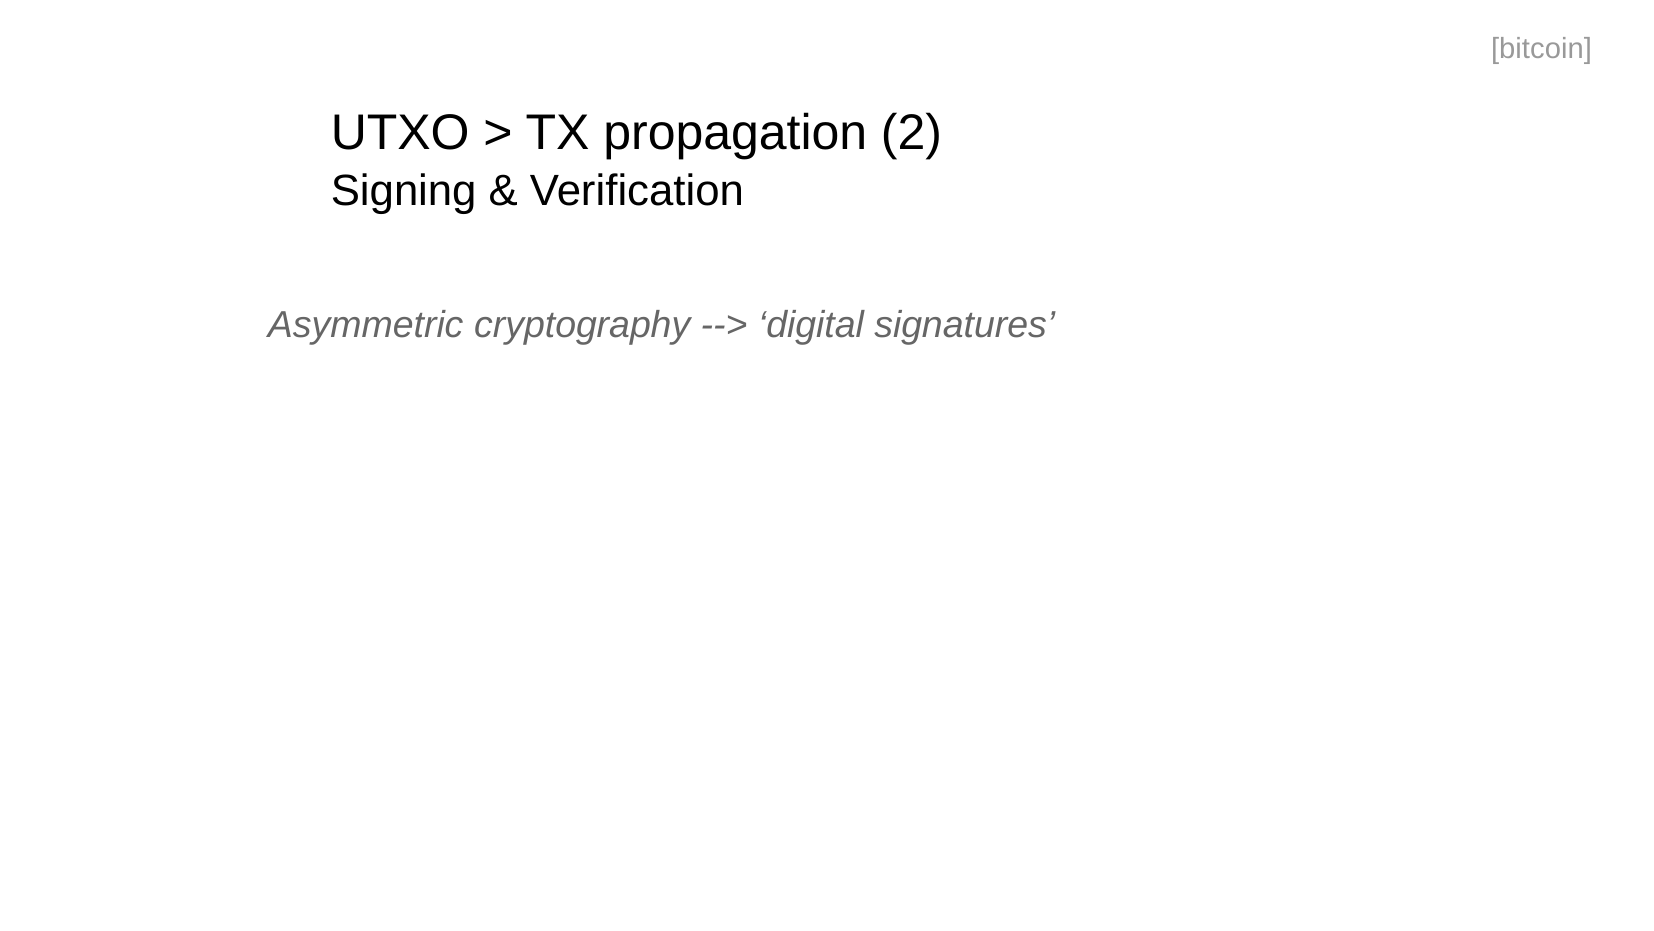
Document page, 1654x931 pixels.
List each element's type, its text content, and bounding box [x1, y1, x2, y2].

text_box [bitcoin] [1476, 24, 1623, 76]
text_box Asymmetric cryptography --> ‘digital signatures’ [253, 295, 1118, 394]
text_box UTXO > TX propagation (2) Signing & Verification [316, 96, 1107, 224]
